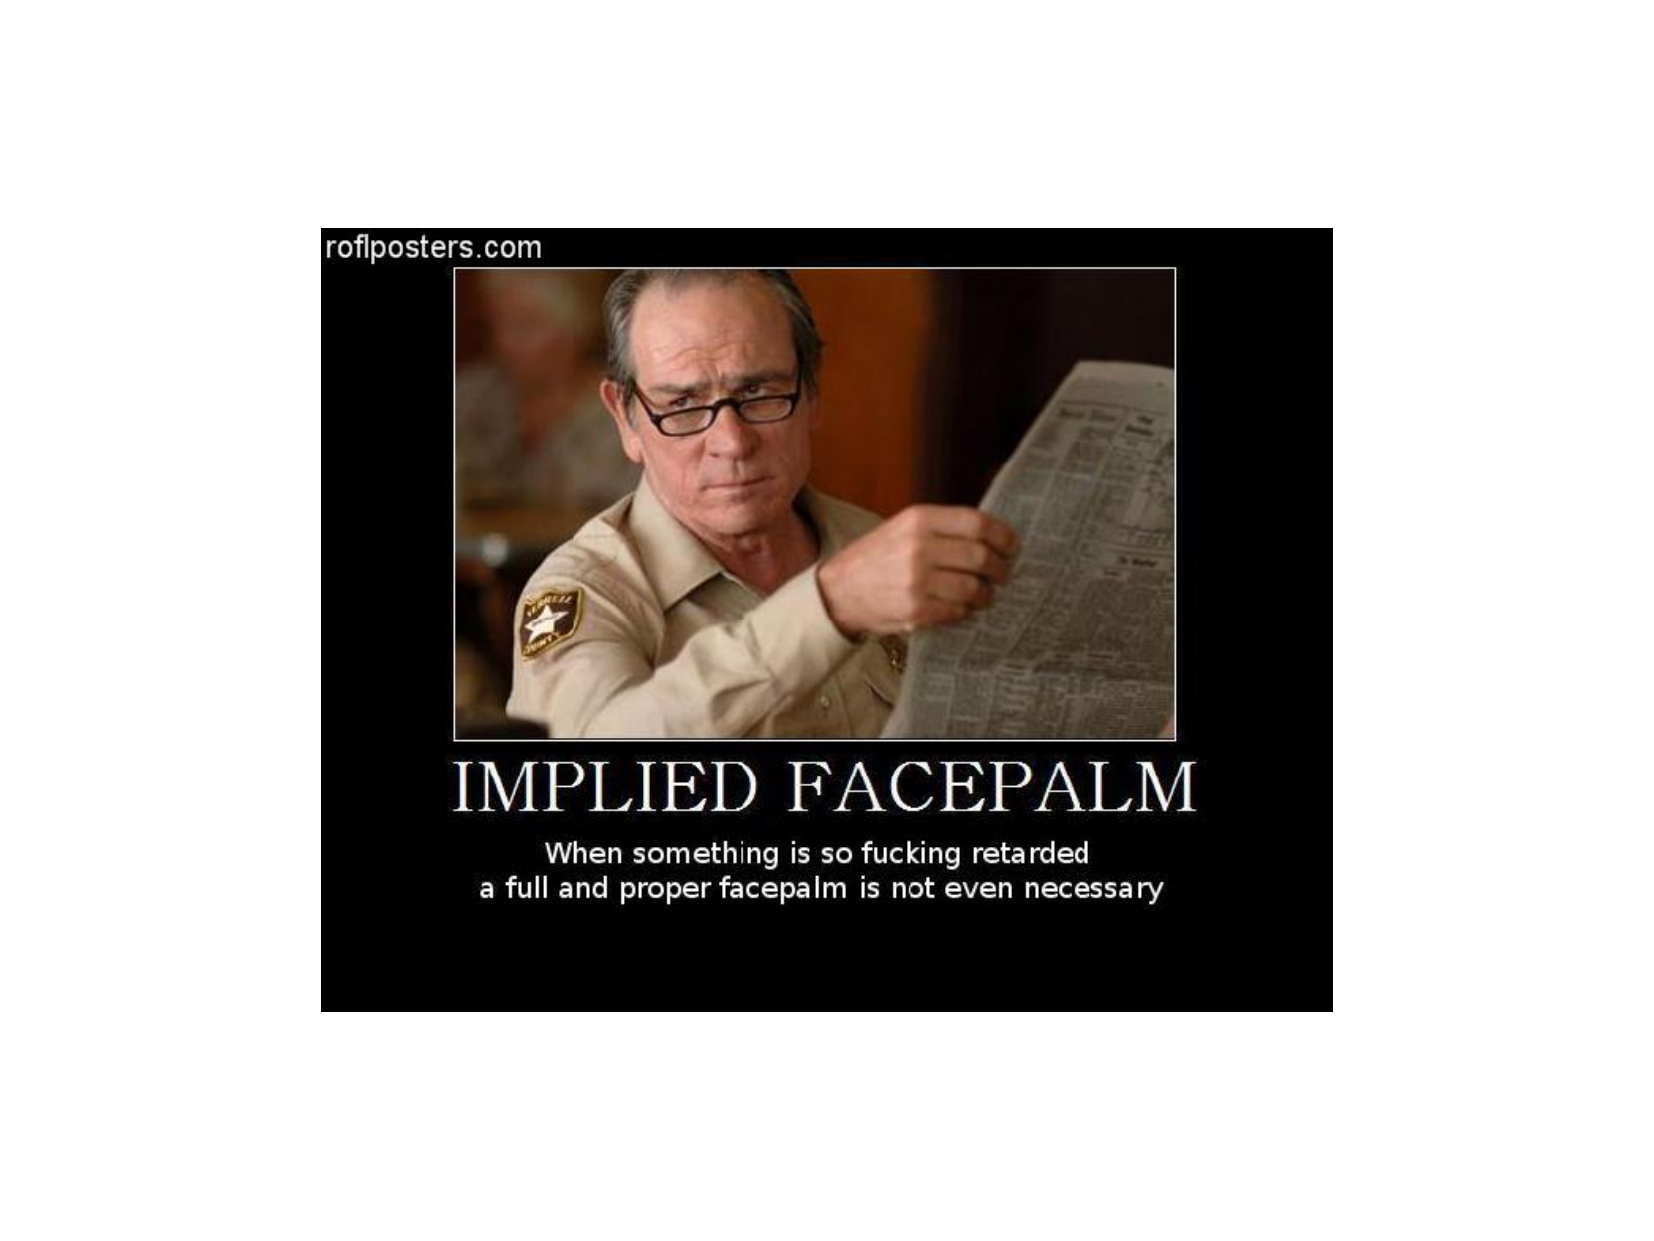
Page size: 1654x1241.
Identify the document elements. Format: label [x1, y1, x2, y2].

picture [321, 228, 1333, 1012]
